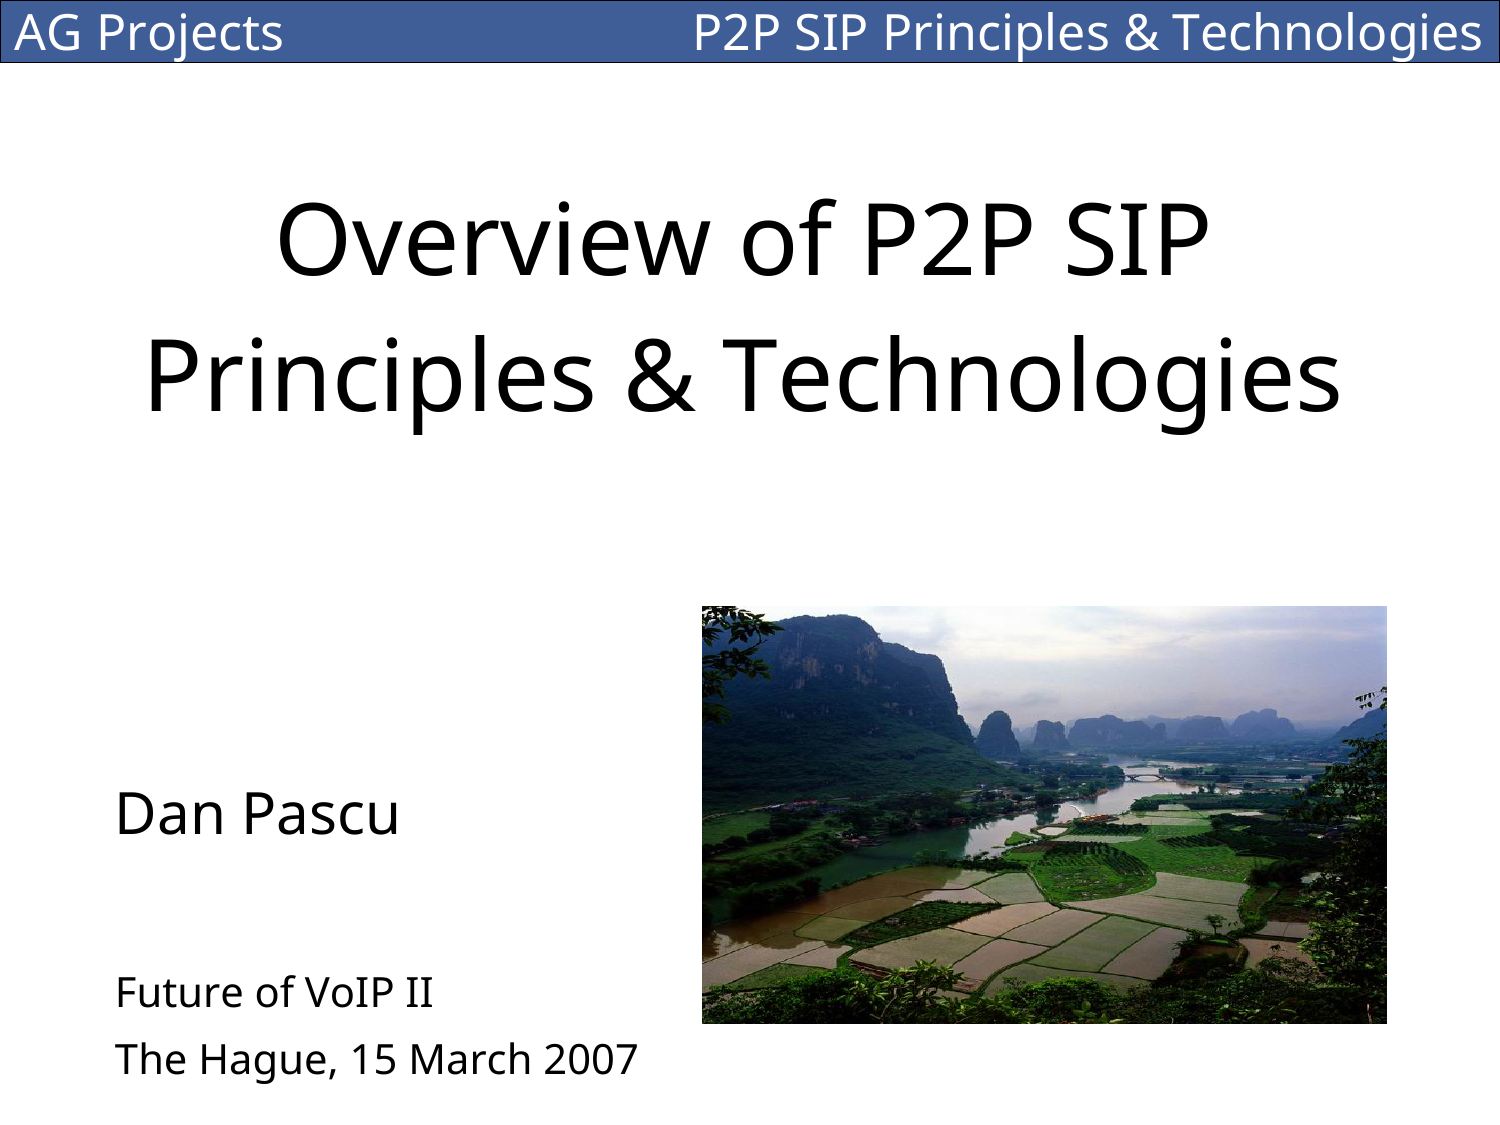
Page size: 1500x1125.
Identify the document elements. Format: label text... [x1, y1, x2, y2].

subtitle Dan Pascu Future of VoIP II The Hague, 15 March 2007 [100, 621, 667, 1049]
picture [702, 606, 1387, 1024]
title Overview of P2P SIP Principles & Technologies [76, 160, 1412, 433]
